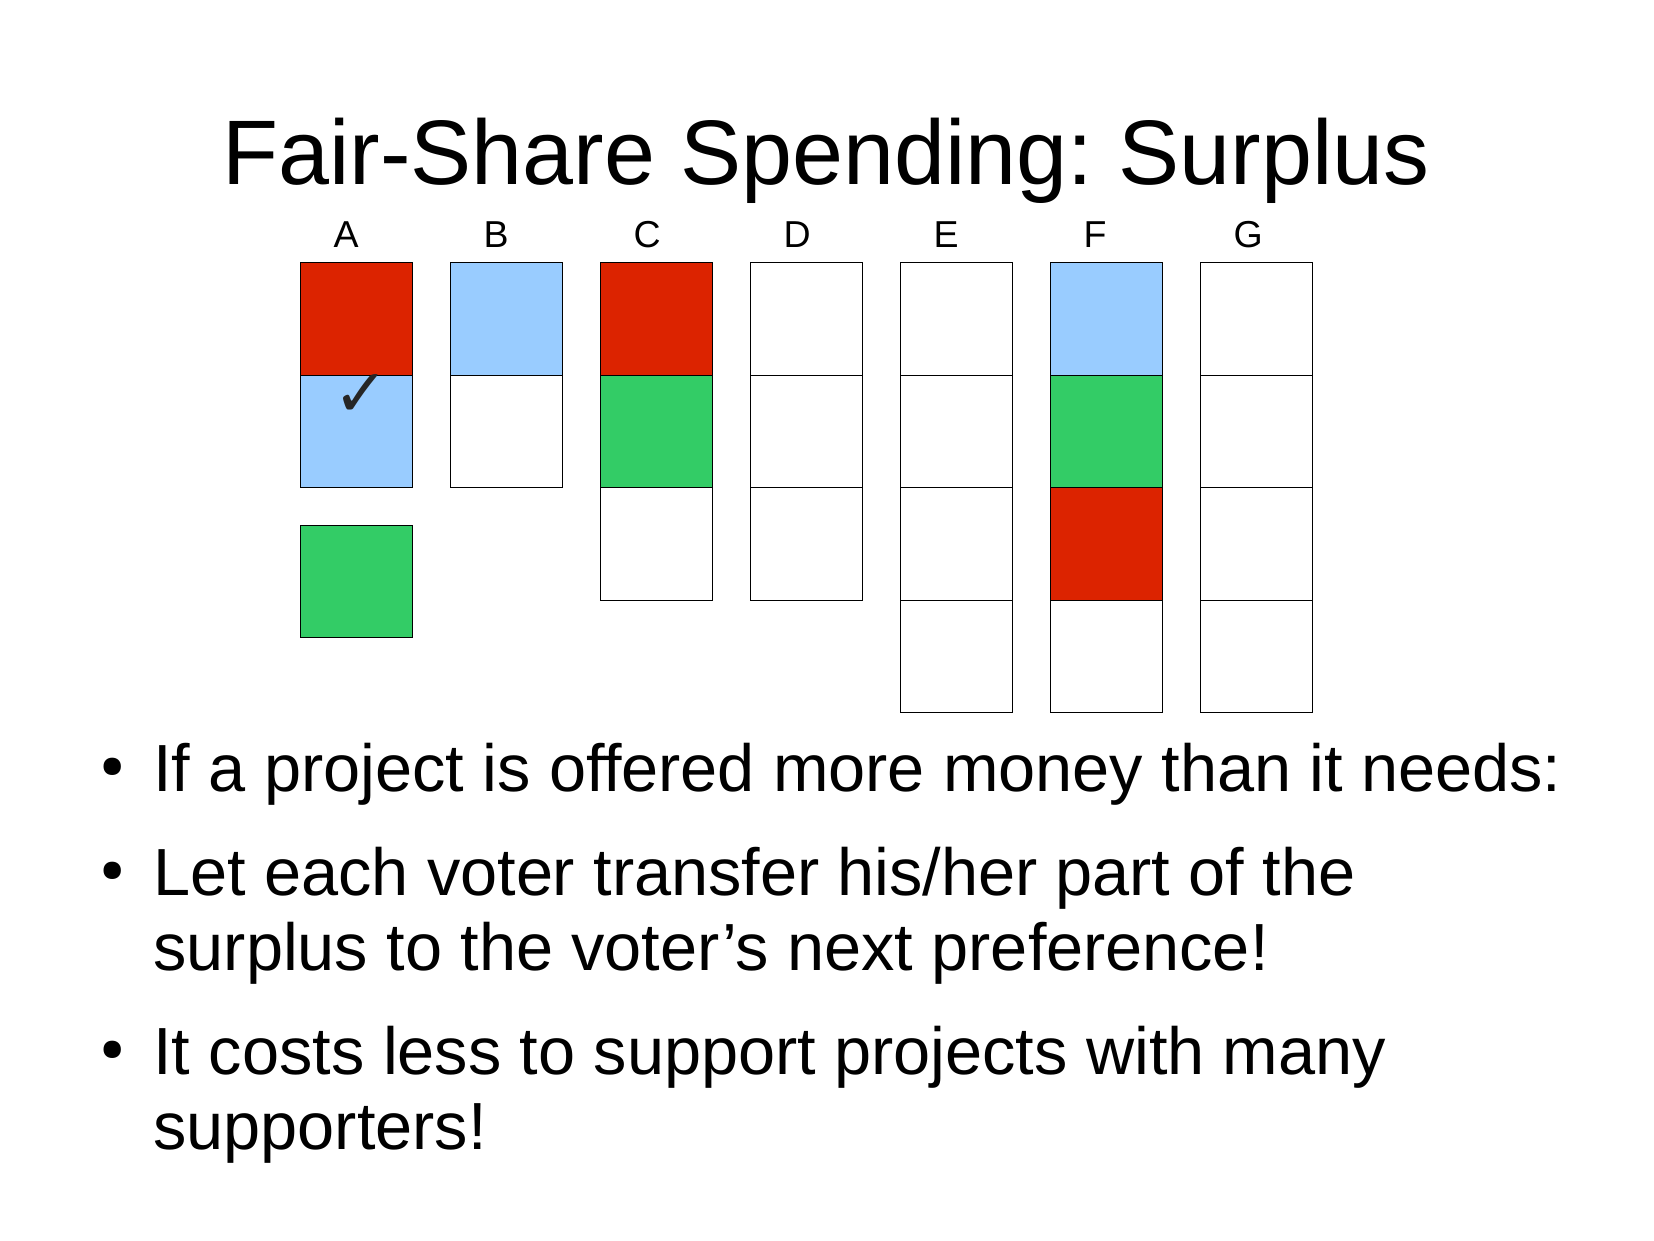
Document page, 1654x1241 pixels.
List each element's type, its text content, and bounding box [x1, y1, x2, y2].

text_box [450, 262, 563, 488]
text_box C [618, 205, 675, 263]
text_box [300, 262, 413, 488]
text_box [1200, 262, 1313, 713]
text_box E [918, 206, 975, 264]
text_box D [768, 205, 826, 263]
text_box [1050, 262, 1163, 713]
text_box [900, 262, 1013, 713]
list If a project is offered more money than it needs: Let each voter transfer his/her part of the surplus to the voter’s next preference! It costs less to support projects with many supporters! [82, 731, 1571, 1163]
text_box F [1068, 206, 1126, 264]
text_box A [318, 206, 376, 264]
text_box G [1218, 205, 1276, 263]
text_box B [468, 206, 526, 264]
text_box [750, 262, 863, 601]
text_box [300, 525, 413, 638]
title Fair-Share Spending: Surplus [82, 49, 1571, 257]
text_box [600, 262, 713, 601]
text_box ✓ [318, 337, 413, 431]
